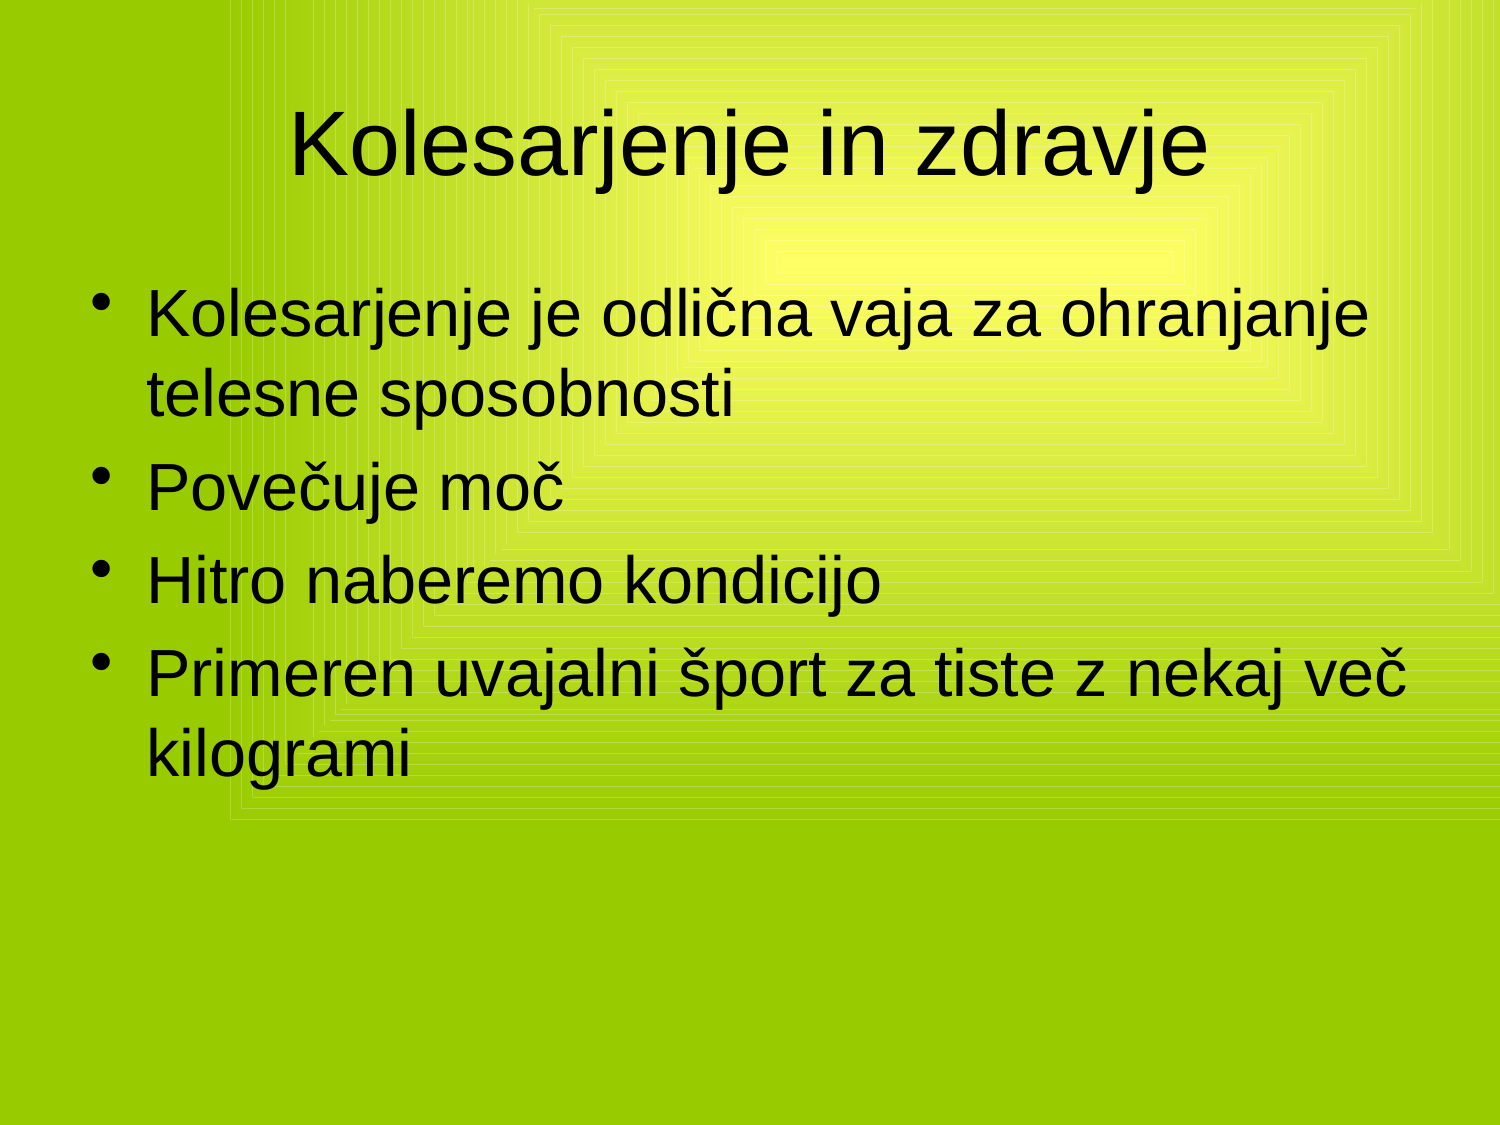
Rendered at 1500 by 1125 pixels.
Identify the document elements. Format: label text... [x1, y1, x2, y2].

title Kolesarjenje in zdravje [75, 45, 1425, 233]
list Kolesarjenje je odlična vaja za ohranjanje telesne sposobnosti Povečuje moč Hitro naberemo kondicijo Primeren uvajalni šport za tiste z nekaj več kilogrami [75, 262, 1425, 1005]
